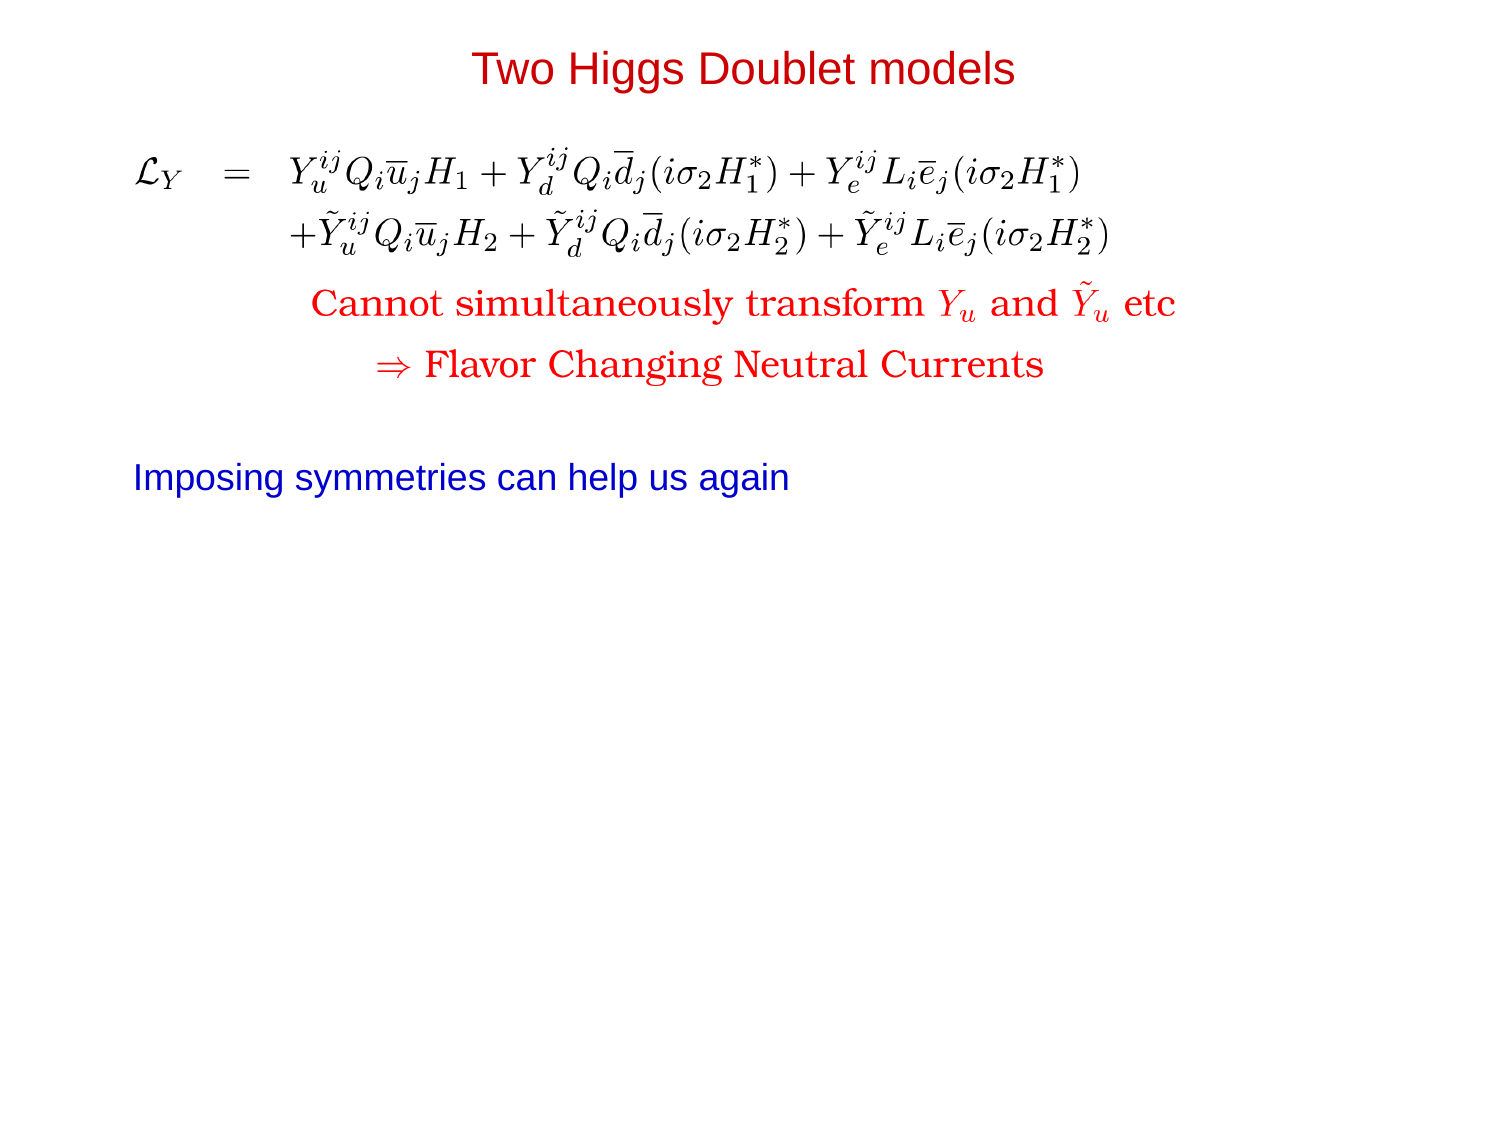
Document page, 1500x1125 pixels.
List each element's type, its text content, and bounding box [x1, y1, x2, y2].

text_box Imposing symmetries can help us again [118, 448, 1087, 548]
picture [135, 147, 1107, 257]
picture [377, 349, 1043, 386]
text_box Two Higgs Doublet models [23, 35, 1477, 116]
picture [312, 281, 1175, 325]
